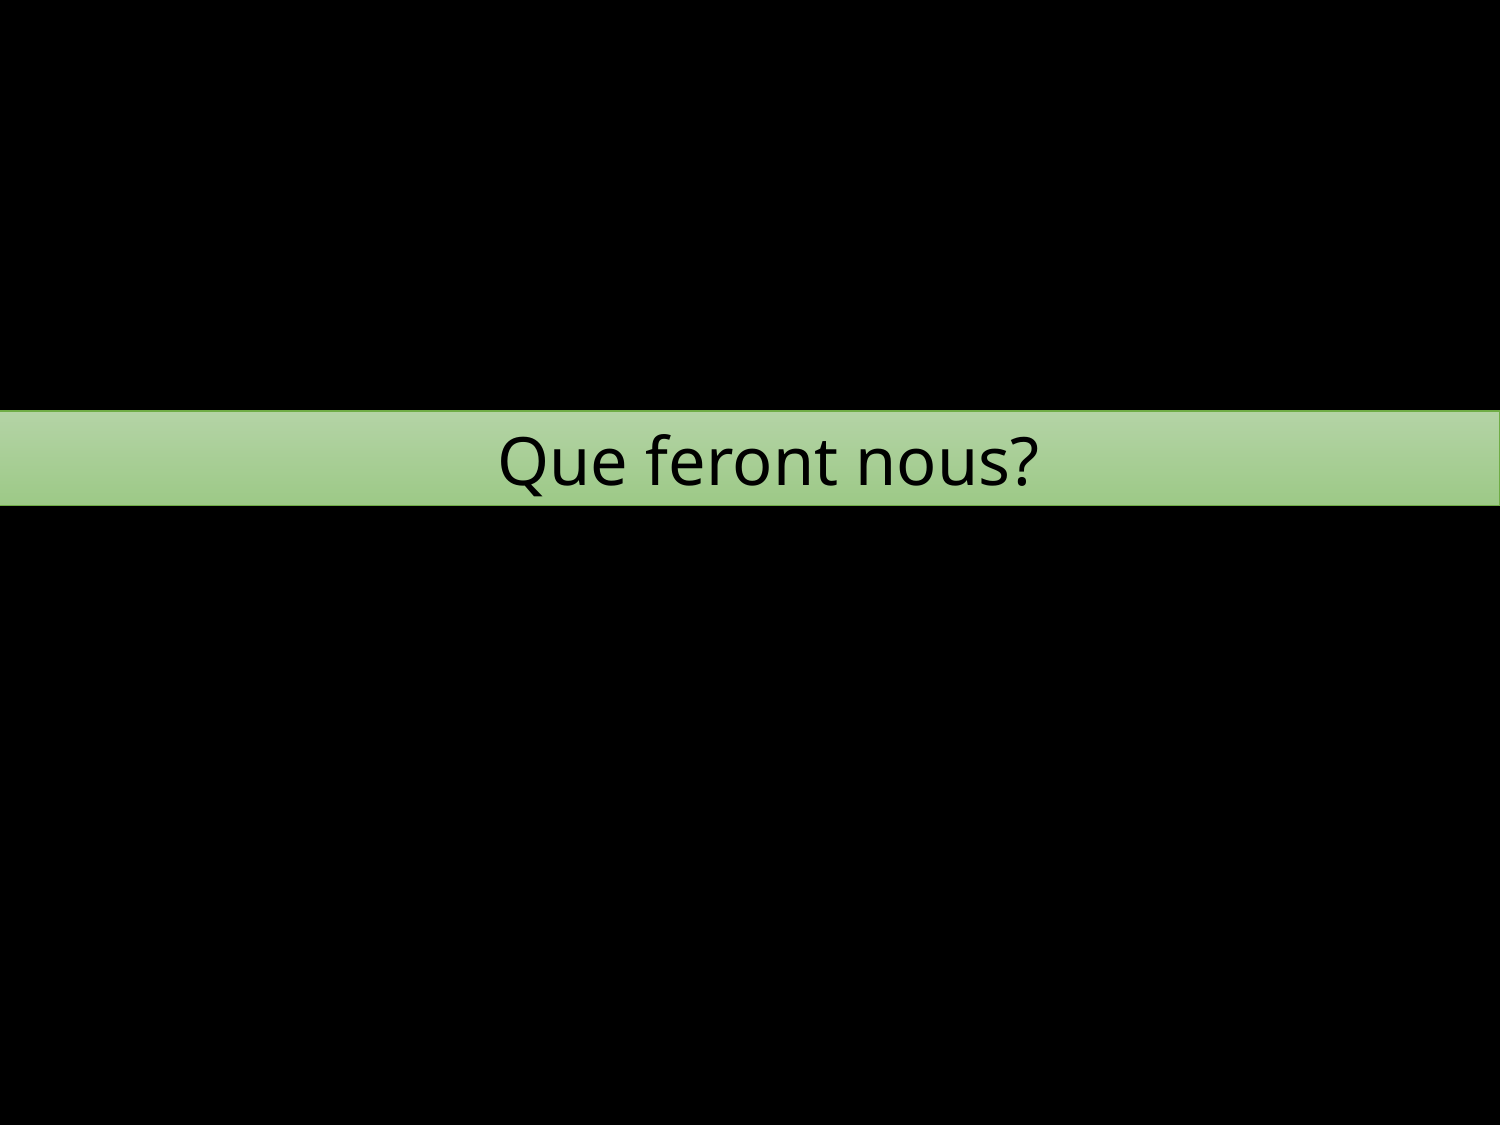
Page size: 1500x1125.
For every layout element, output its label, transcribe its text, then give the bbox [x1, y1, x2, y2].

text_box Que feront nous? [0, 411, 1500, 506]
